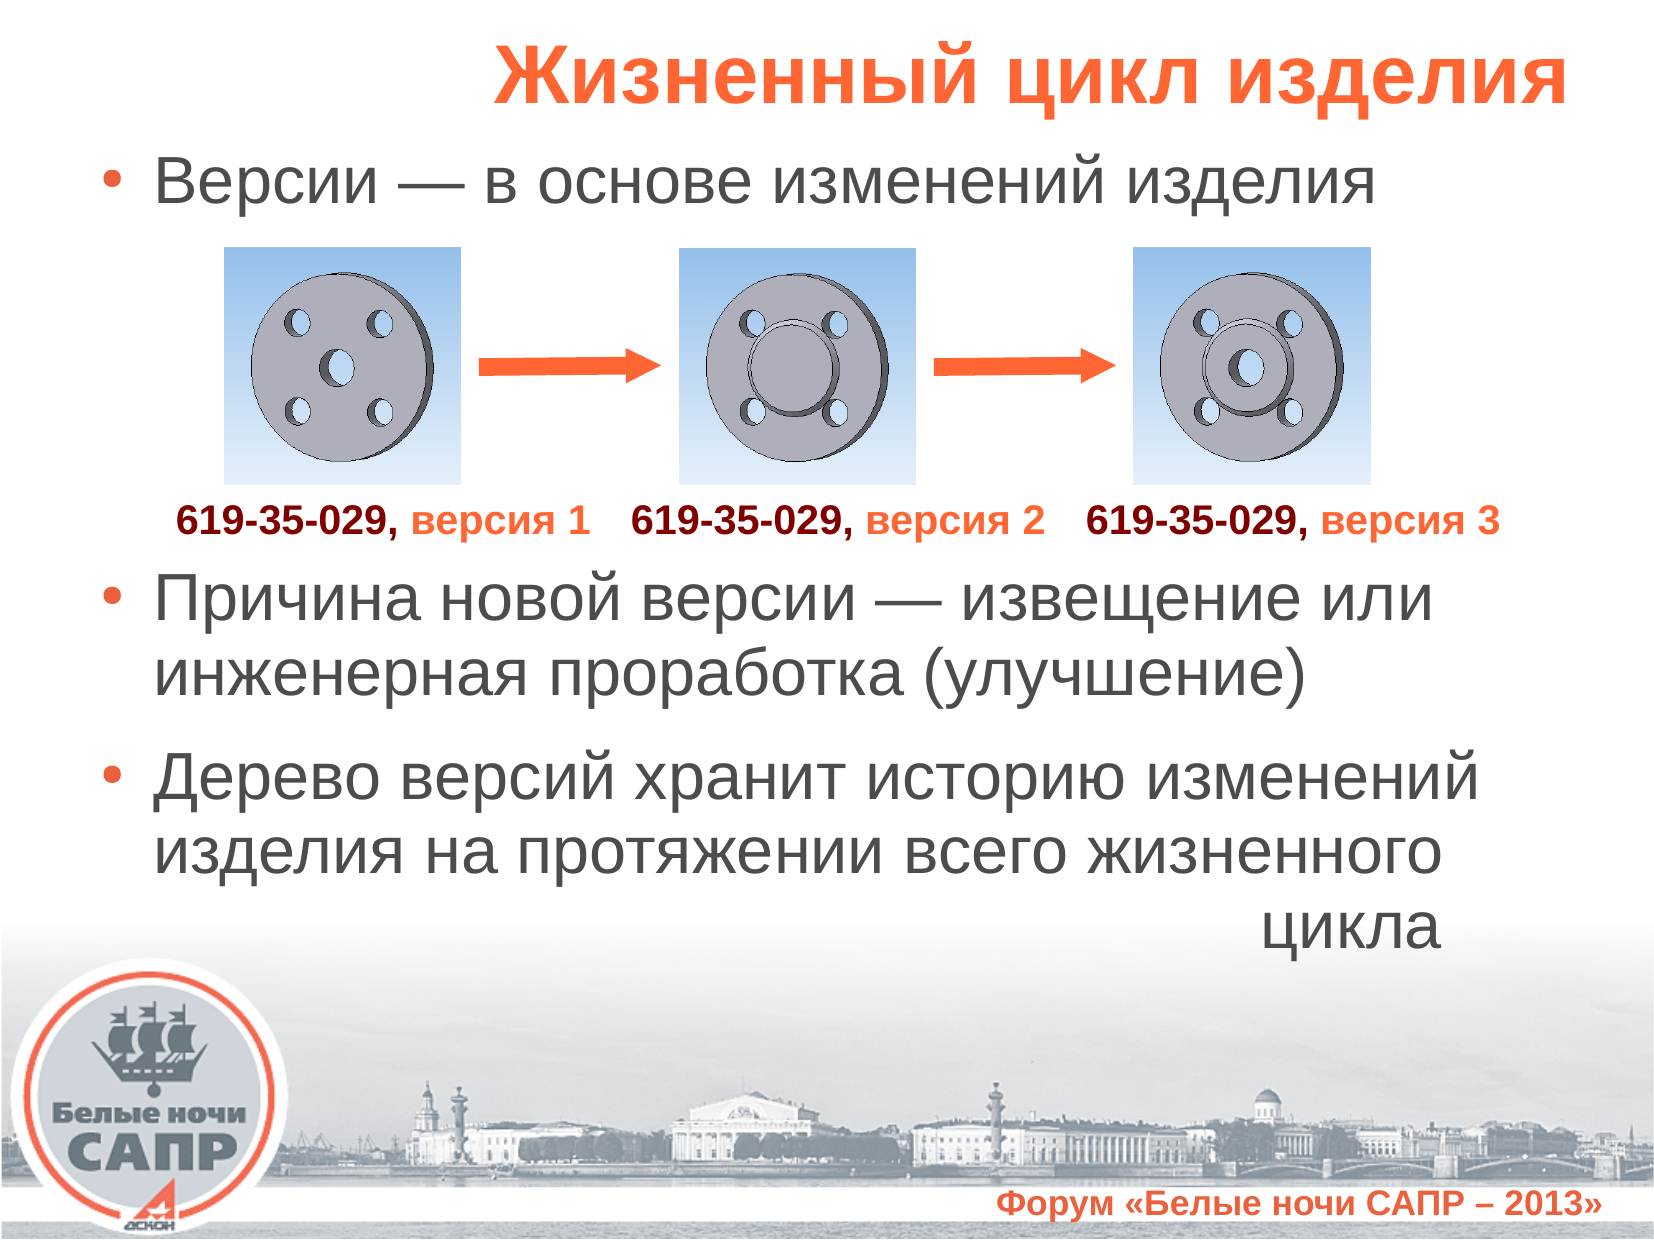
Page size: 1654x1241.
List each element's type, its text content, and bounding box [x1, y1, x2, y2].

text_box 619-35-029, версия 2 [616, 489, 979, 553]
text_box 619-35-029, версия 3 [1071, 489, 1434, 553]
text_box 619-35-029, версия 1 [161, 489, 524, 553]
title Жизненный цикл изделия [82, 25, 1571, 125]
picture [1, 0, 1654, 1239]
list Версии — в основе изменений изделия Причина новой версии — извещение или инженерная проработка (улучшение) Дерево версий хранит историю изменений изделия на протяжении всего жизненного цикла [82, 142, 1571, 1063]
